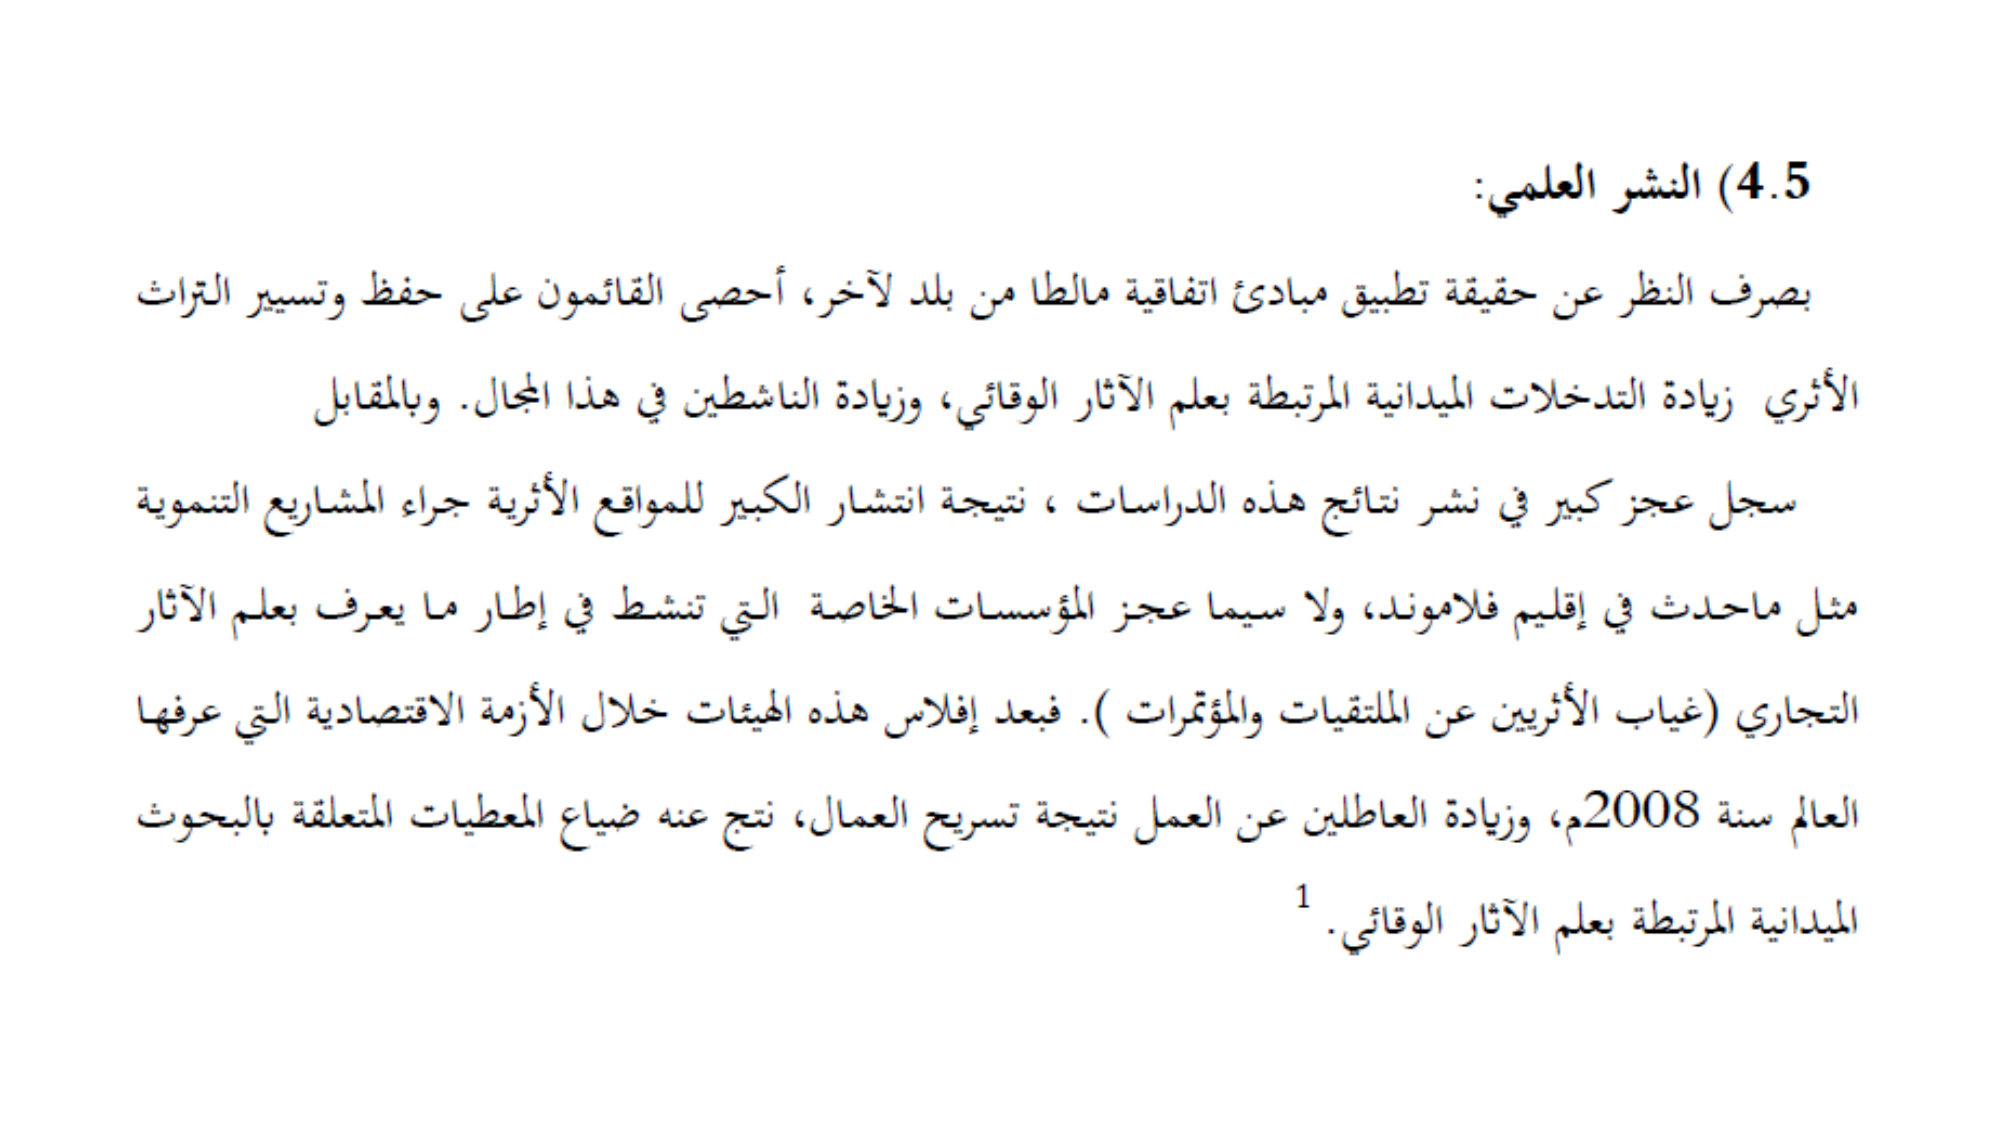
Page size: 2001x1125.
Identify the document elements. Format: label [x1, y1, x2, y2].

picture [113, 147, 1867, 969]
